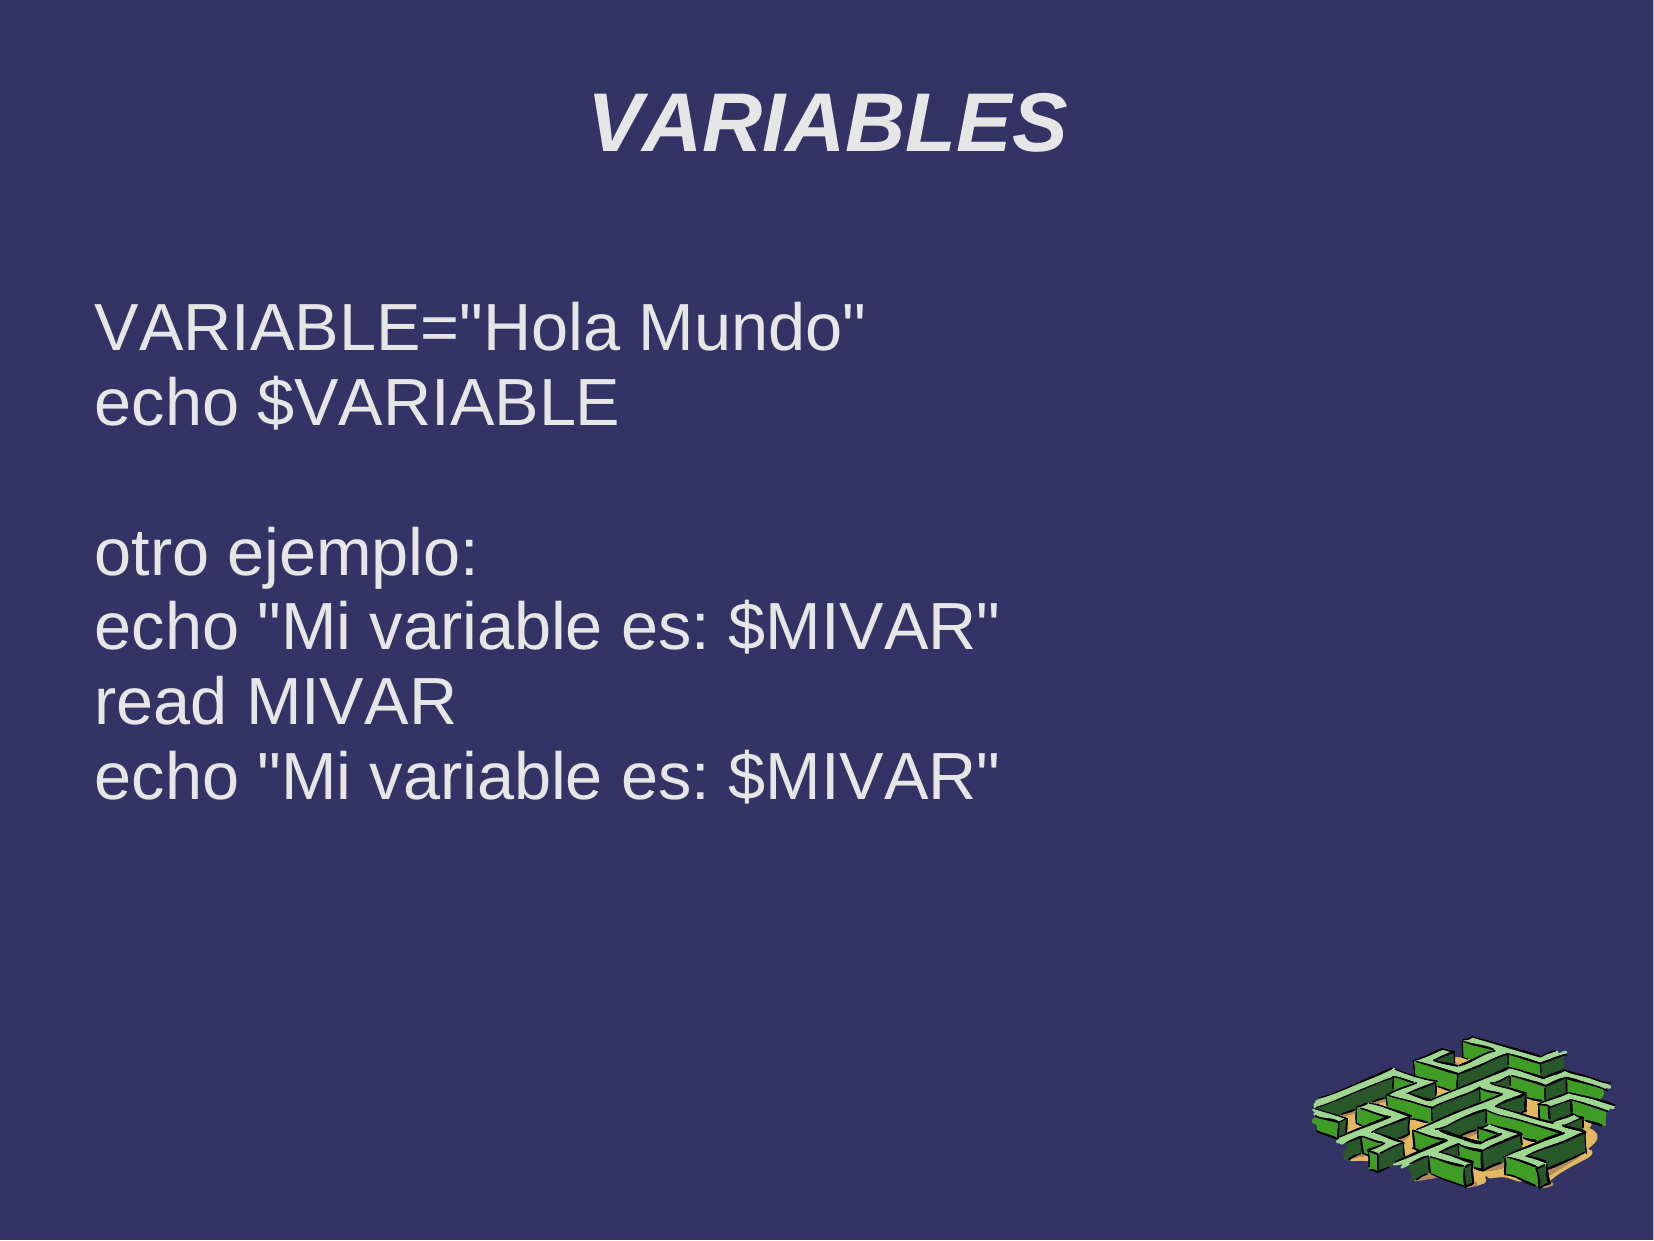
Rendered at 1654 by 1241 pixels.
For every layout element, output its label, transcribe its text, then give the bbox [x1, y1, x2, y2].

title VARIABLES [121, 19, 1534, 227]
list VARIABLE="Hola Mundo" echo $VARIABLE otro ejemplo: echo "Mi variable es: $MIVAR" read MIVAR echo "Mi variable es: $MIVAR" [82, 290, 1571, 1109]
